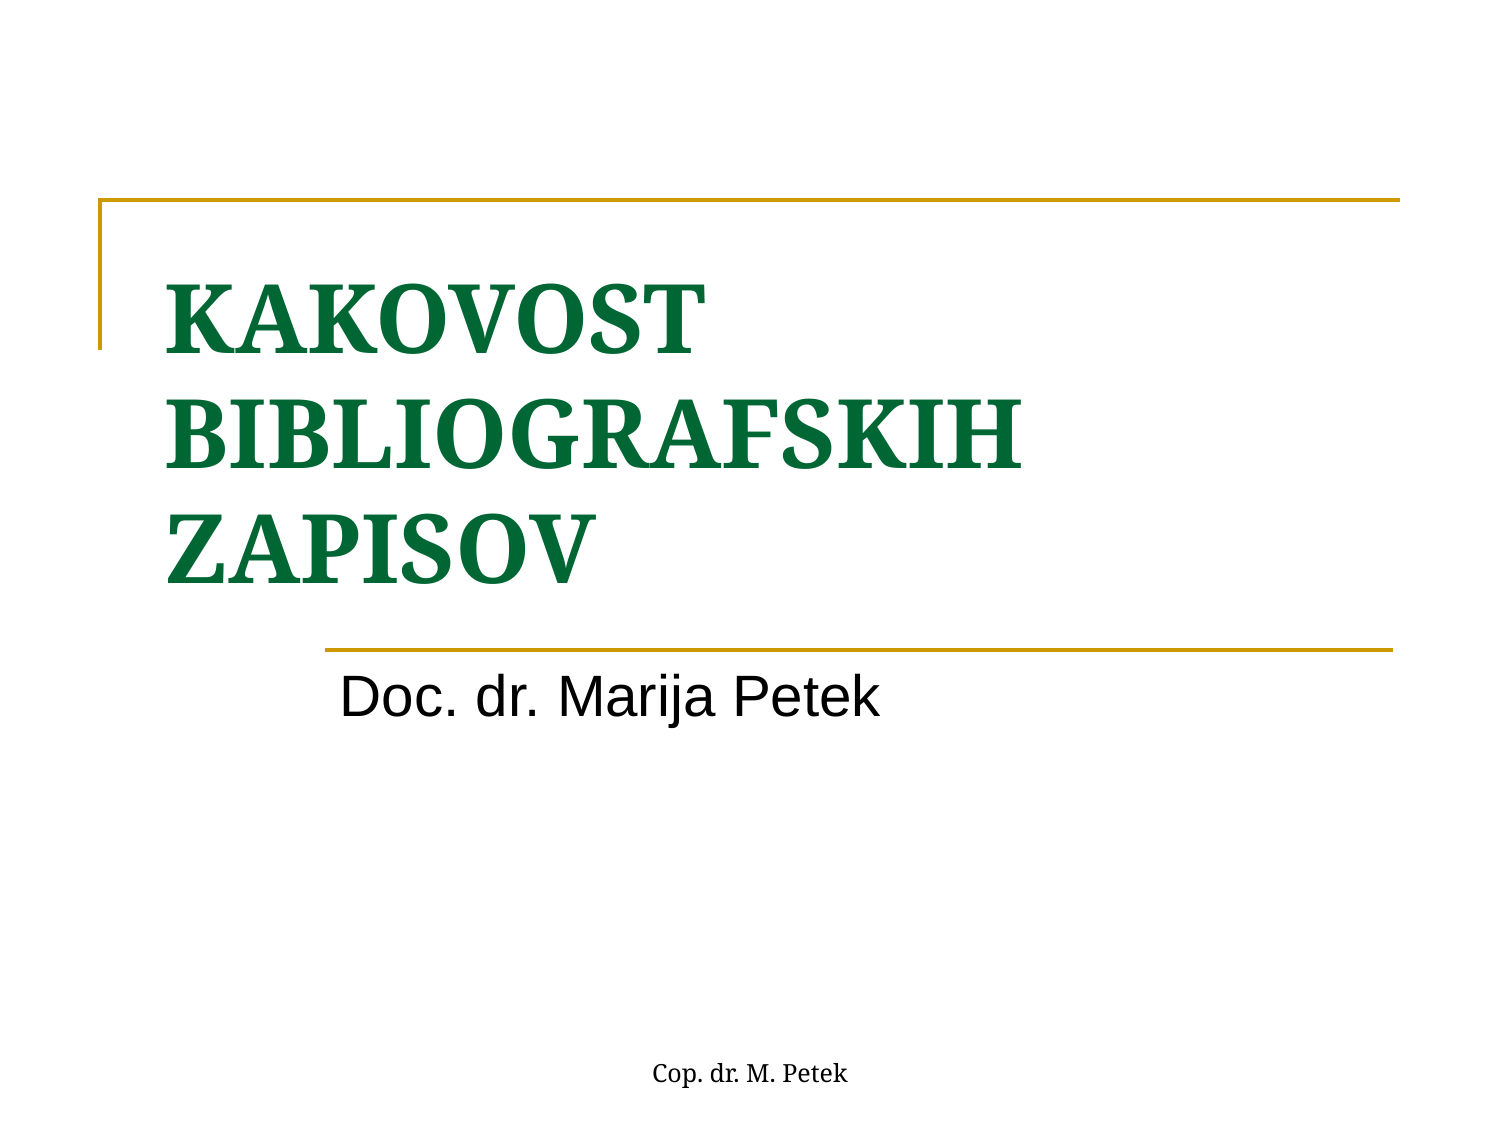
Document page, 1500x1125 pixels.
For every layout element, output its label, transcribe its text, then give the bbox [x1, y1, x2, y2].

title KAKOVOST BIBLIOGRAFSKIH ZAPISOV [149, 249, 1401, 611]
subtitle Doc. dr. Marija Petek [324, 650, 1401, 989]
